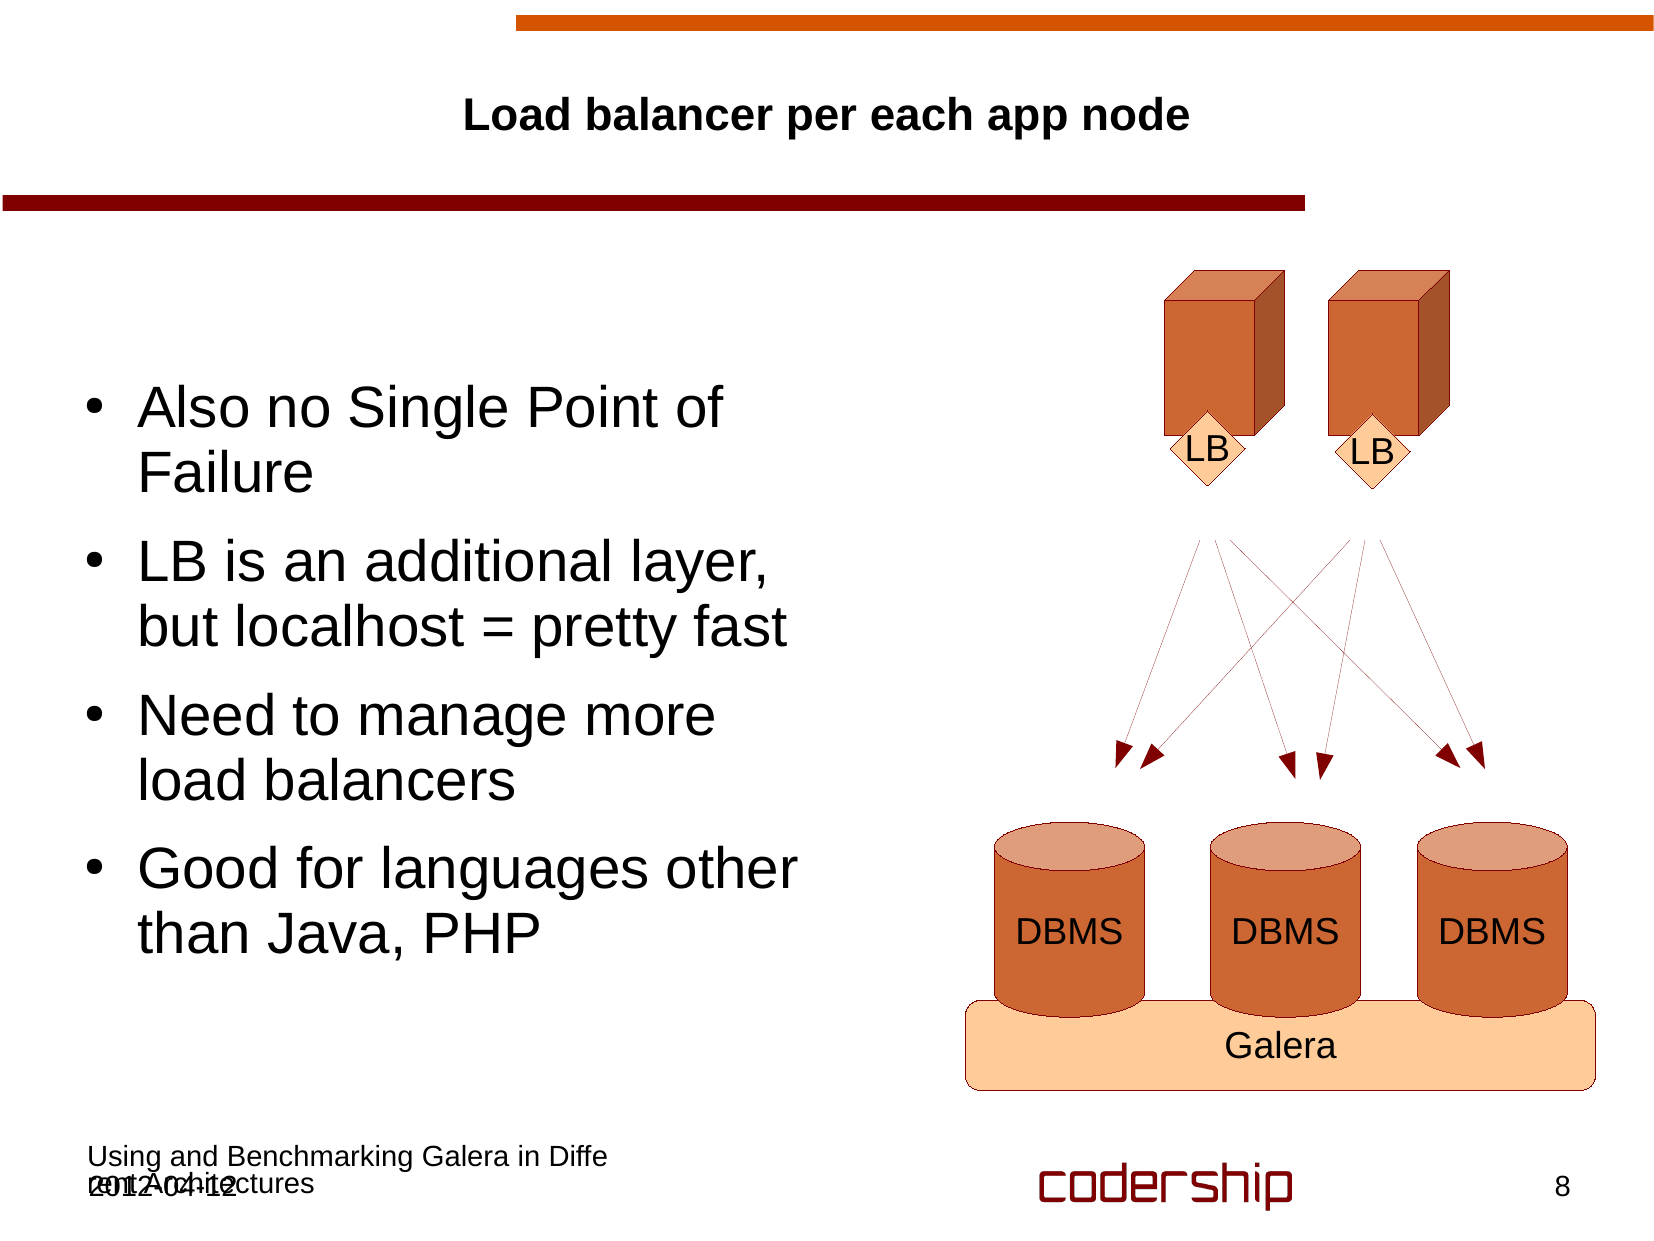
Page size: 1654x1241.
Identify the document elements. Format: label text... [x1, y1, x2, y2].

text_box DBMS [1417, 849, 1568, 1018]
picture [516, 15, 1654, 31]
title Load balancer per each app node [82, 49, 1571, 181]
picture [1035, 1158, 1296, 1215]
picture [2, 195, 1305, 211]
text_box LB [1170, 410, 1246, 486]
list Also no Single Point of Failure LB is an additional layer, but localhost = pretty fast Need to manage more load balancers Good for languages other than Java, PHP [82, 375, 809, 1109]
text_box DBMS [1210, 850, 1361, 1018]
text_box [1164, 270, 1285, 436]
text_box [1328, 270, 1450, 436]
text_box LB [1335, 413, 1411, 489]
text_box DBMS [994, 850, 1145, 1018]
text_box Galera [965, 1000, 1596, 1091]
